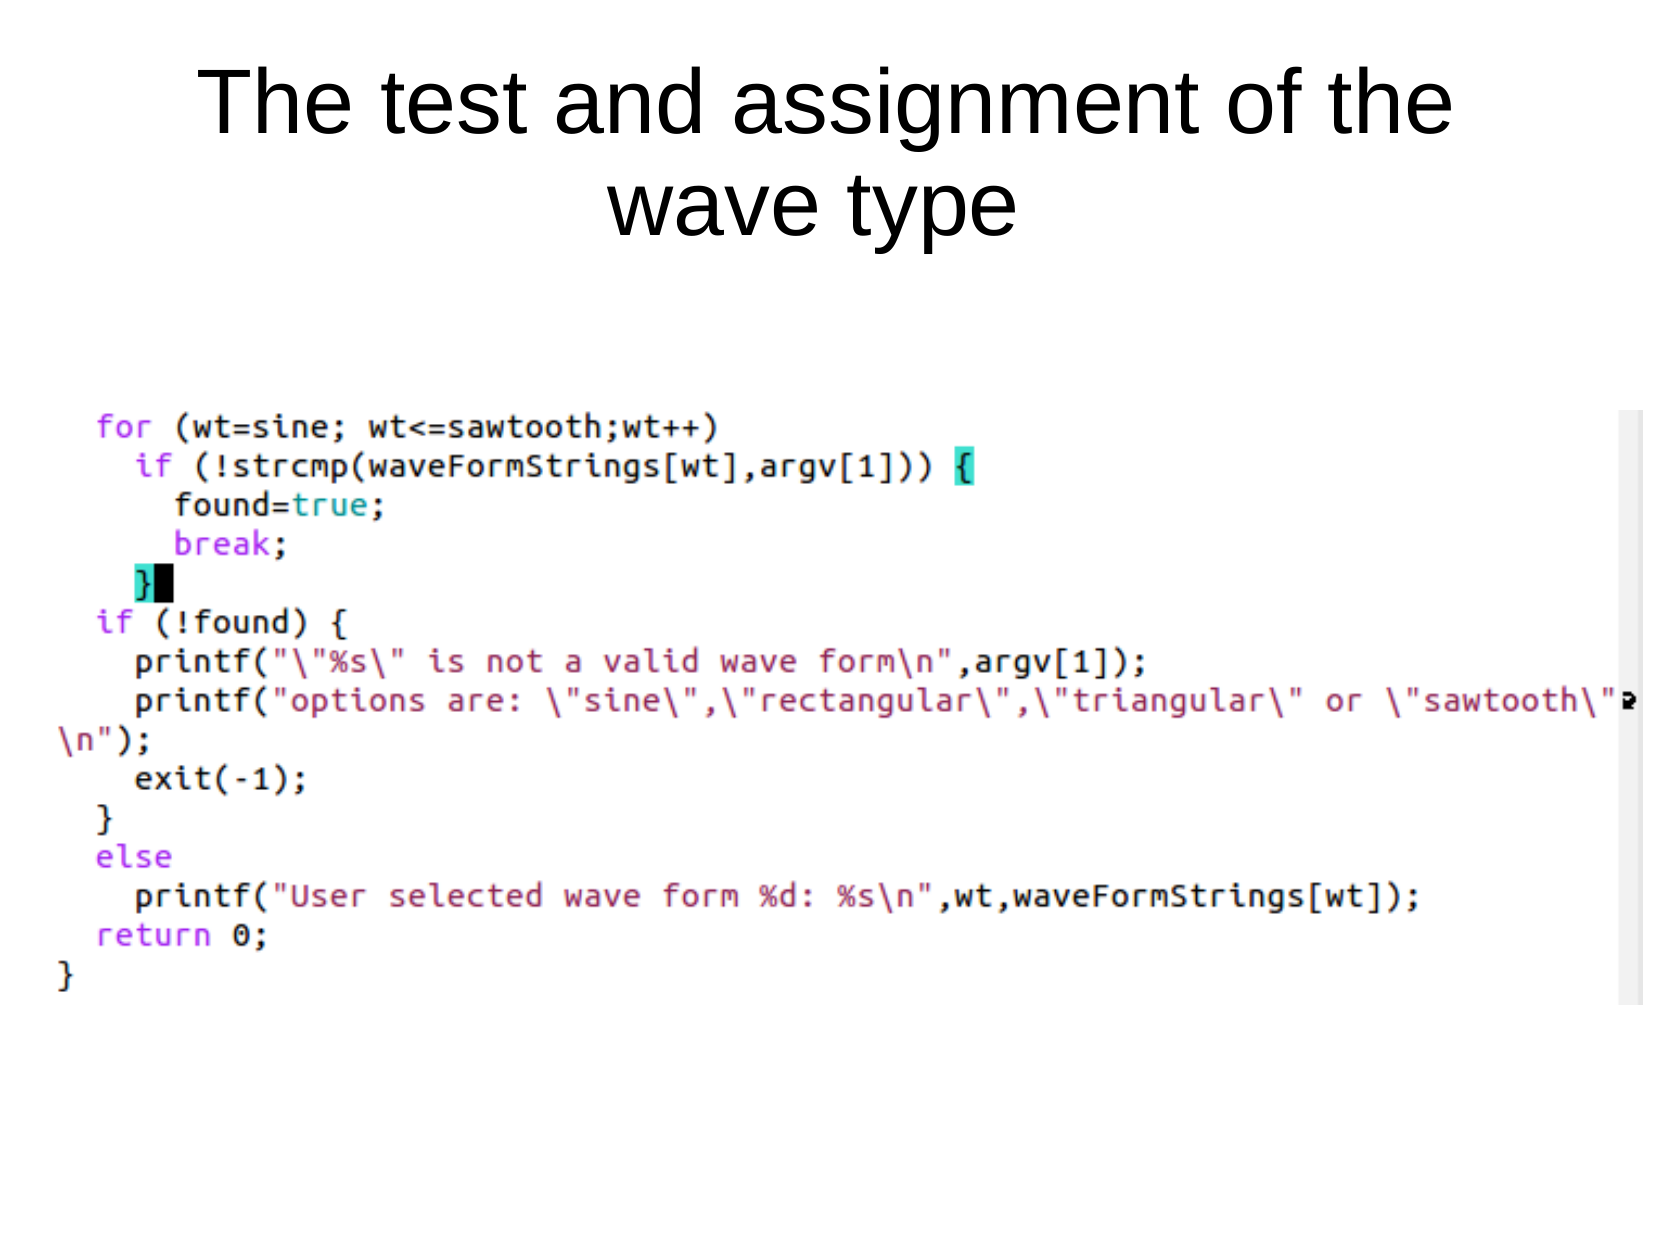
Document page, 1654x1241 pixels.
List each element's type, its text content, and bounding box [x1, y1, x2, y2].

title The test and assignment of the wave type [82, 49, 1571, 257]
picture [57, 410, 1643, 1006]
